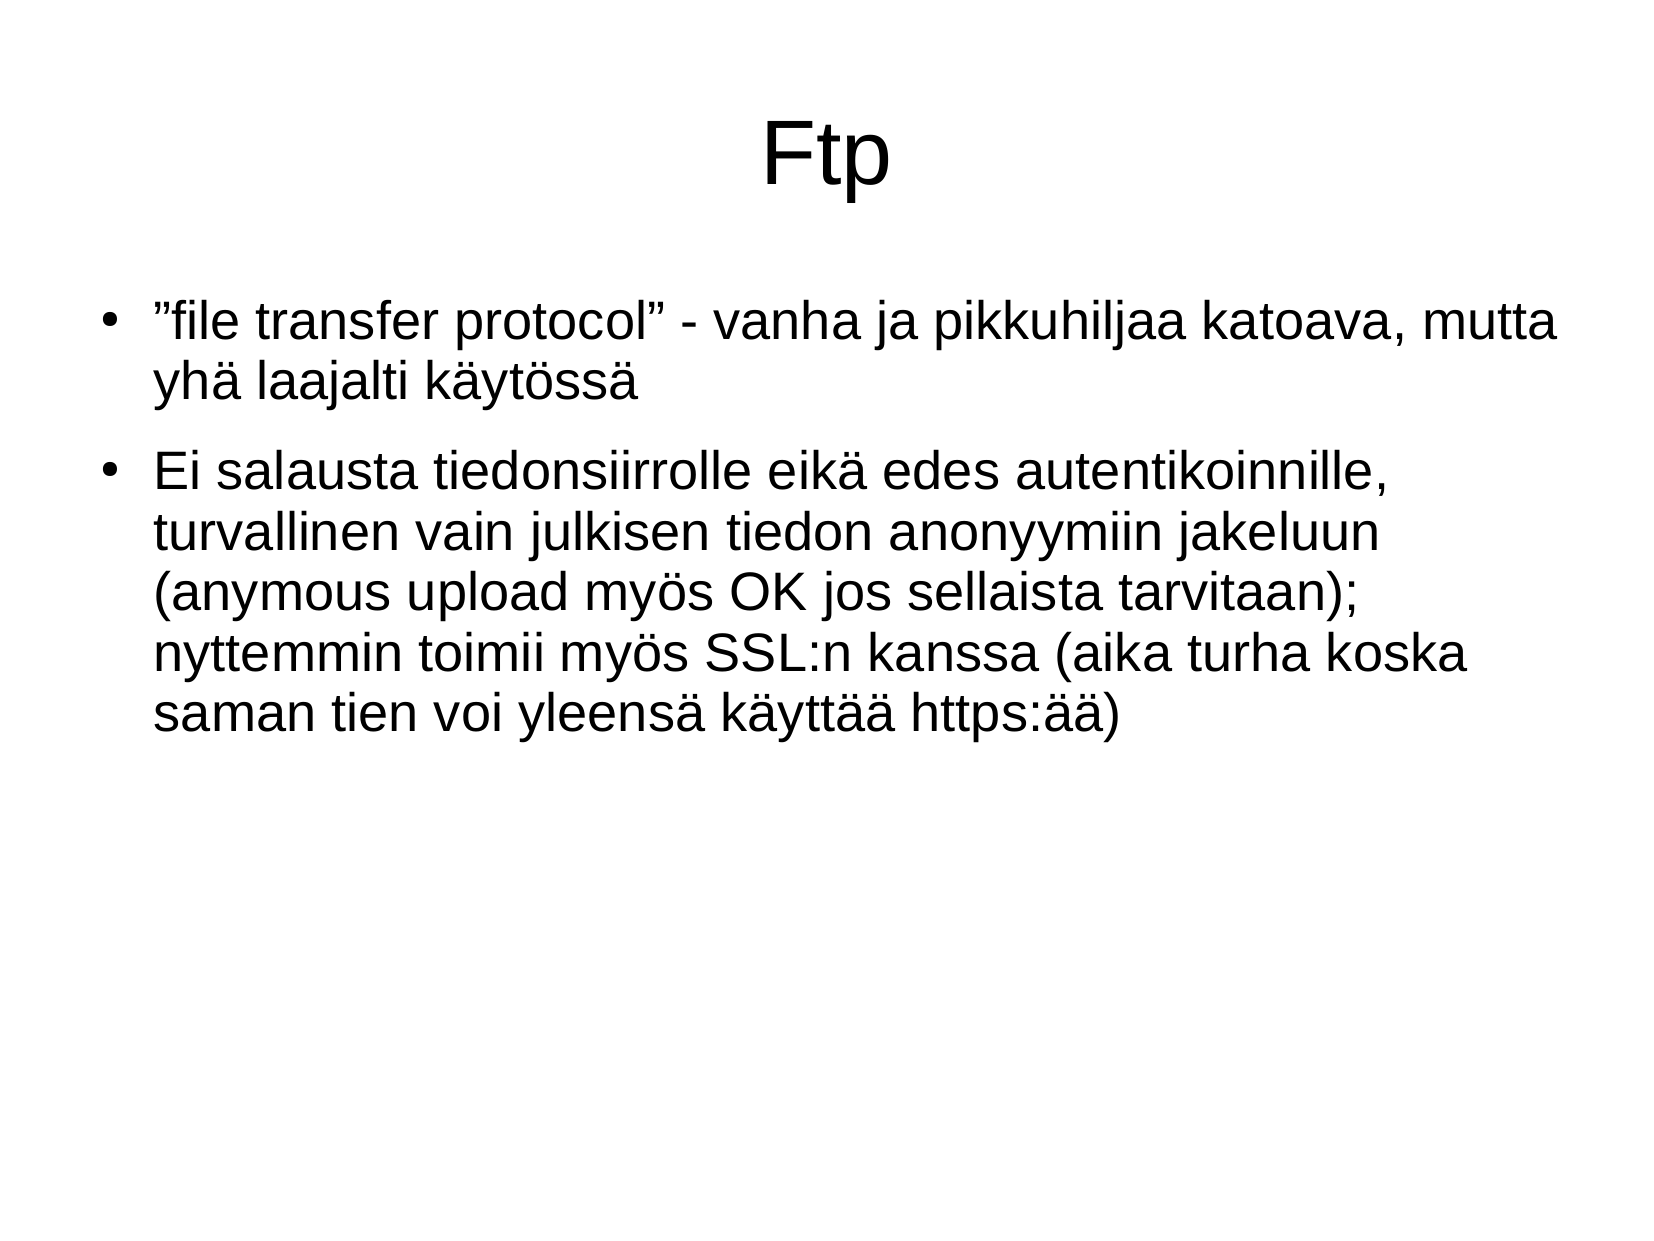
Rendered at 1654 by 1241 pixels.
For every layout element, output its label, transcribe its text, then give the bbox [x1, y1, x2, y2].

list ”file transfer protocol” - vanha ja pikkuhiljaa katoava, mutta yhä laajalti käytössä Ei salausta tiedonsiirrolle eikä edes autentikoinnille, turvallinen vain julkisen tiedon anonyymiin jakeluun (anymous upload myös OK jos sellaista tarvitaan); nyttemmin toimii myös SSL:n kanssa (aika turha koska saman tien voi yleensä käyttää https:ää) [82, 290, 1571, 1010]
title Ftp [82, 49, 1571, 257]
